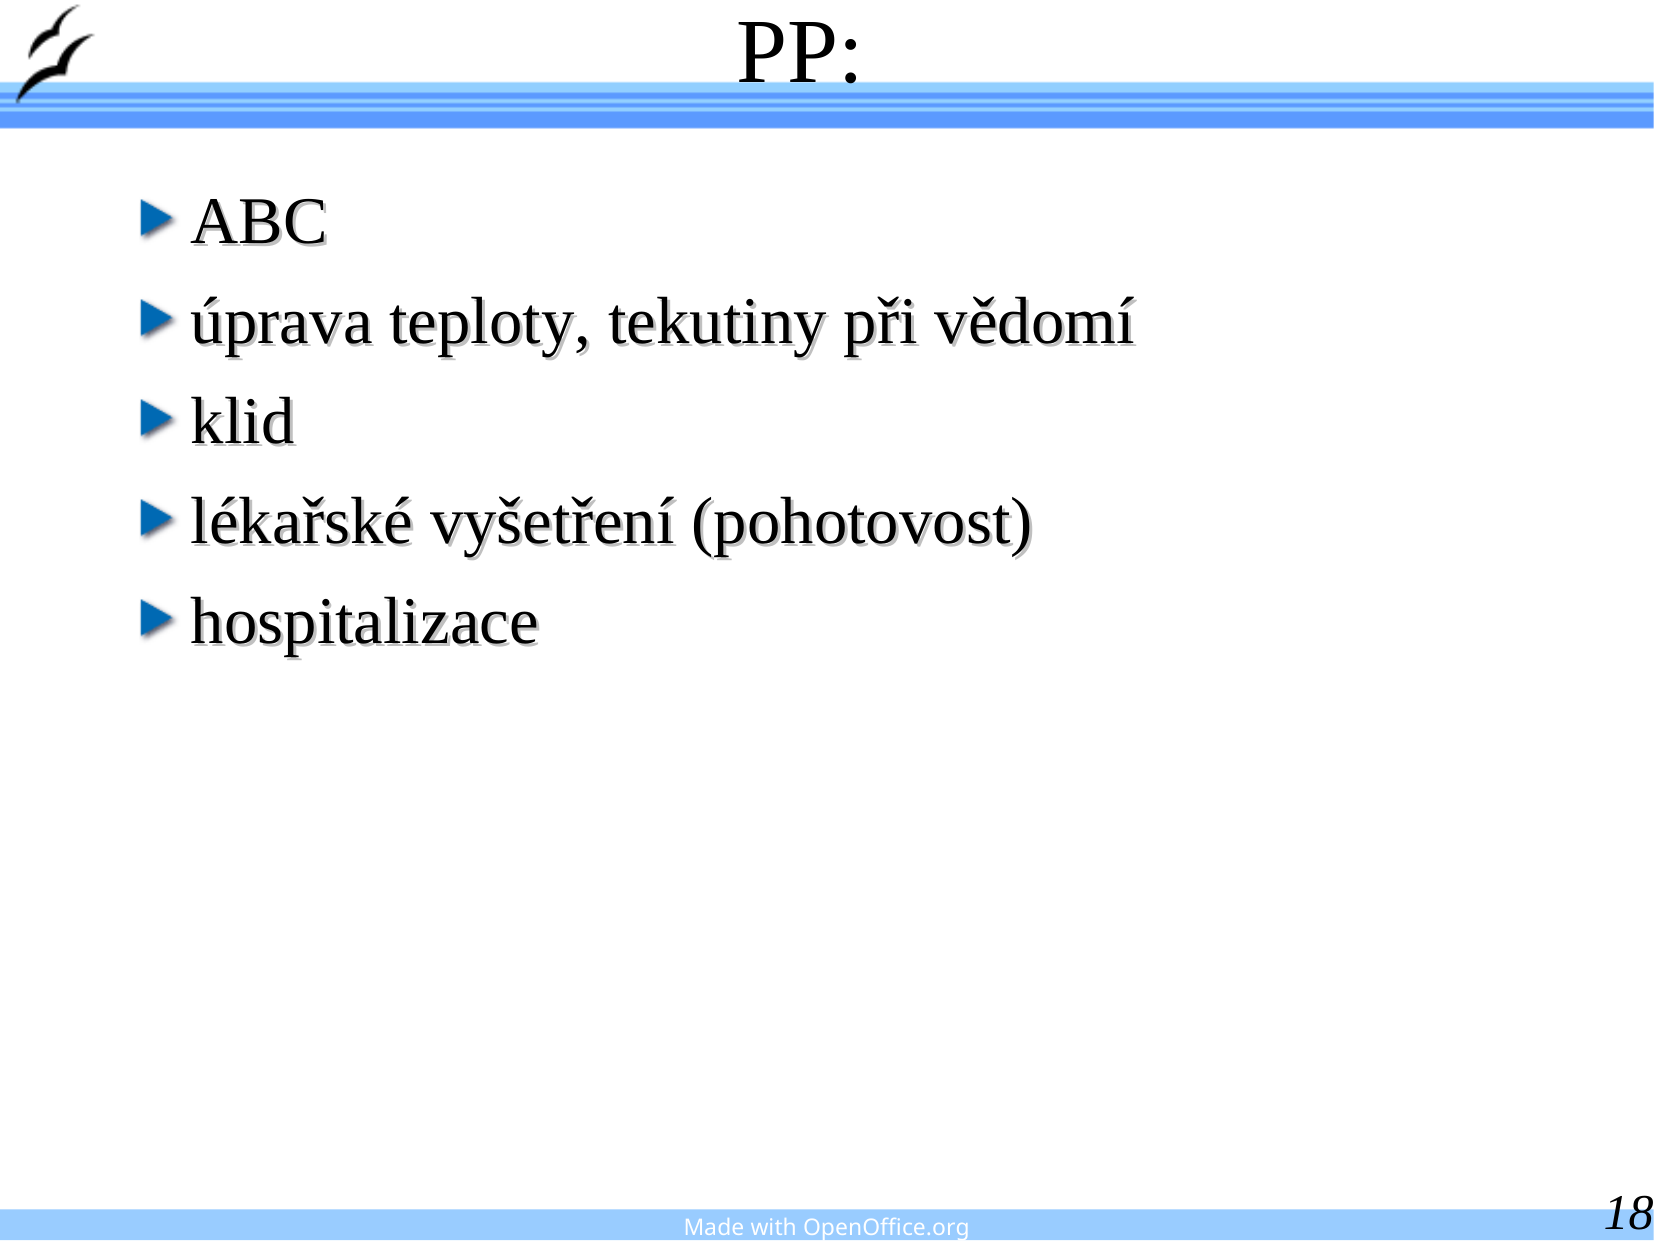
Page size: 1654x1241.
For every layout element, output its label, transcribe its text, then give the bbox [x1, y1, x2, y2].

title PP: [94, 0, 1507, 107]
list ABC úprava teploty, tekutiny při vědomí klid lékařské vyšetření (pohotovost) hospitalizace [120, 186, 1534, 1195]
picture [0, 0, 1654, 133]
